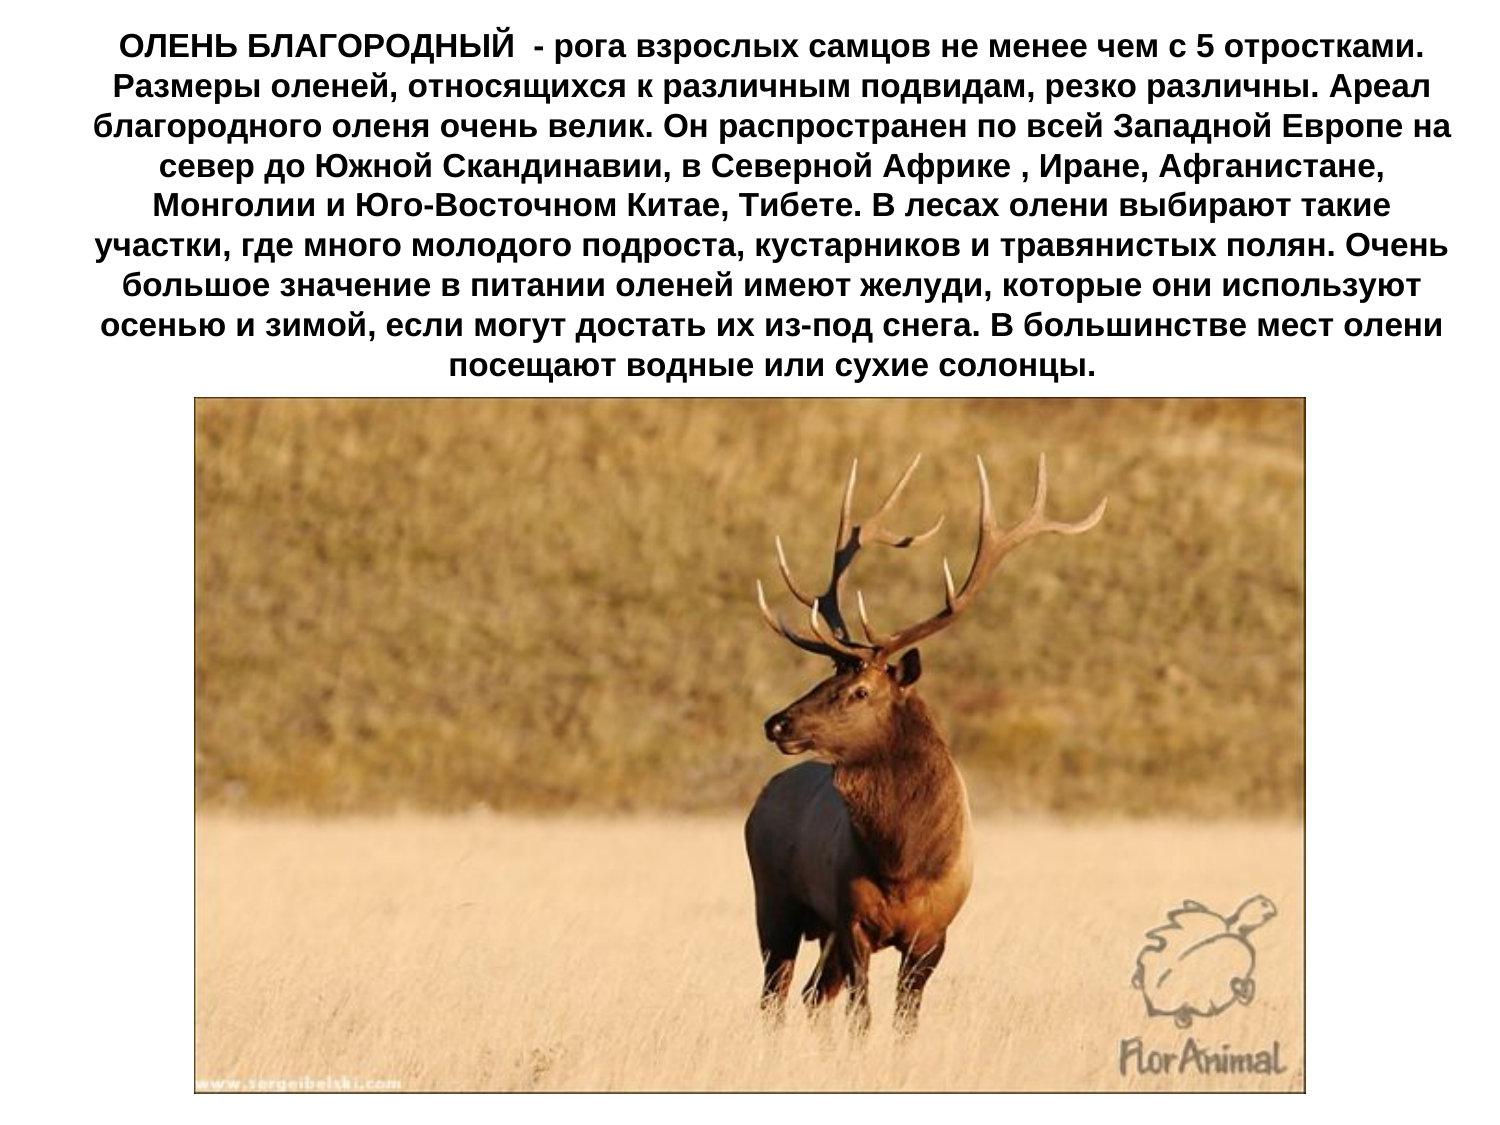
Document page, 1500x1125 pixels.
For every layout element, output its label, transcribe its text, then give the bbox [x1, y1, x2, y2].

picture [194, 397, 1306, 1094]
title ОЛЕНЬ БЛАГОРОДНЫЙ - рога взрослых самцов не менее чем с 5 отростками. Размеры оленей, относящихся к различным подвидам, резко различны. Ареал благородного оленя очень велик. Он распространен по всей Западной Европе на север до Южной Скандинавии, в Северной Африке , Иране, Афганистане, Монголии и Юго-Восточном Китае, Тибете. В лесах олени выбирают такие участки, где много молодого подроста, кустарников и травянистых полян. Очень большое значение в питании оленей имеют желуди, которые они используют осенью и зимой, если могут достать их из-под снега. В большинстве мест олени посещают водные или сухие солонцы. [75, 16, 1471, 391]
